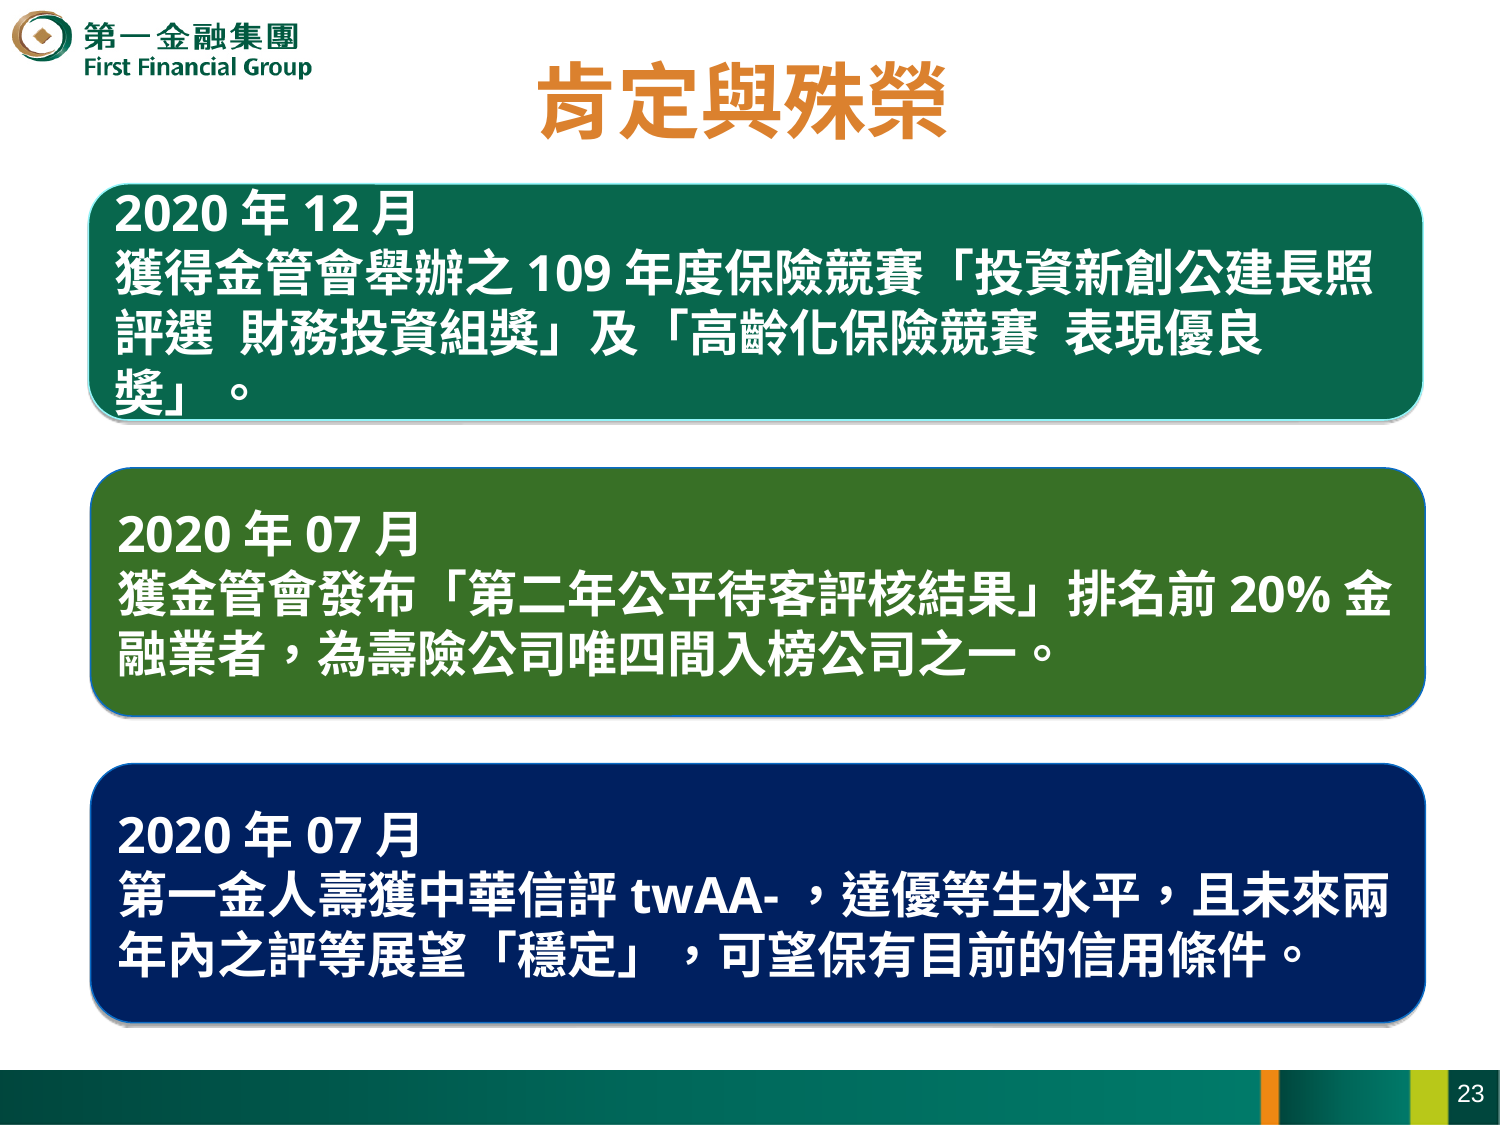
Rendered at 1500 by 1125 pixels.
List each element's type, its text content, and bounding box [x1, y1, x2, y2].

text_box 肯定與殊榮 [162, 41, 1321, 160]
slide_number <編號> [1149, 1070, 1500, 1125]
picture [0, 1070, 1149, 1125]
text_box 2020年07月 獲金管會發布「第二年公平待客評核結果」排名前20%金融業者，為壽險公司唯四間入榜公司之一。 [90, 467, 1426, 717]
text_box 2020年07月 第一金人壽獲中華信評twAA-，達優等生水平，且未來兩年內之評等展望「穩定」，可望保有目前的信用條件。 [90, 763, 1426, 1023]
picture [11, 8, 313, 80]
text_box 2020年12月 獲得金管會舉辦之109年度保險競賽「投資新創公建長照評選 財務投資組獎」及「高齡化保險競賽 表現優良奬」。 [88, 183, 1424, 421]
